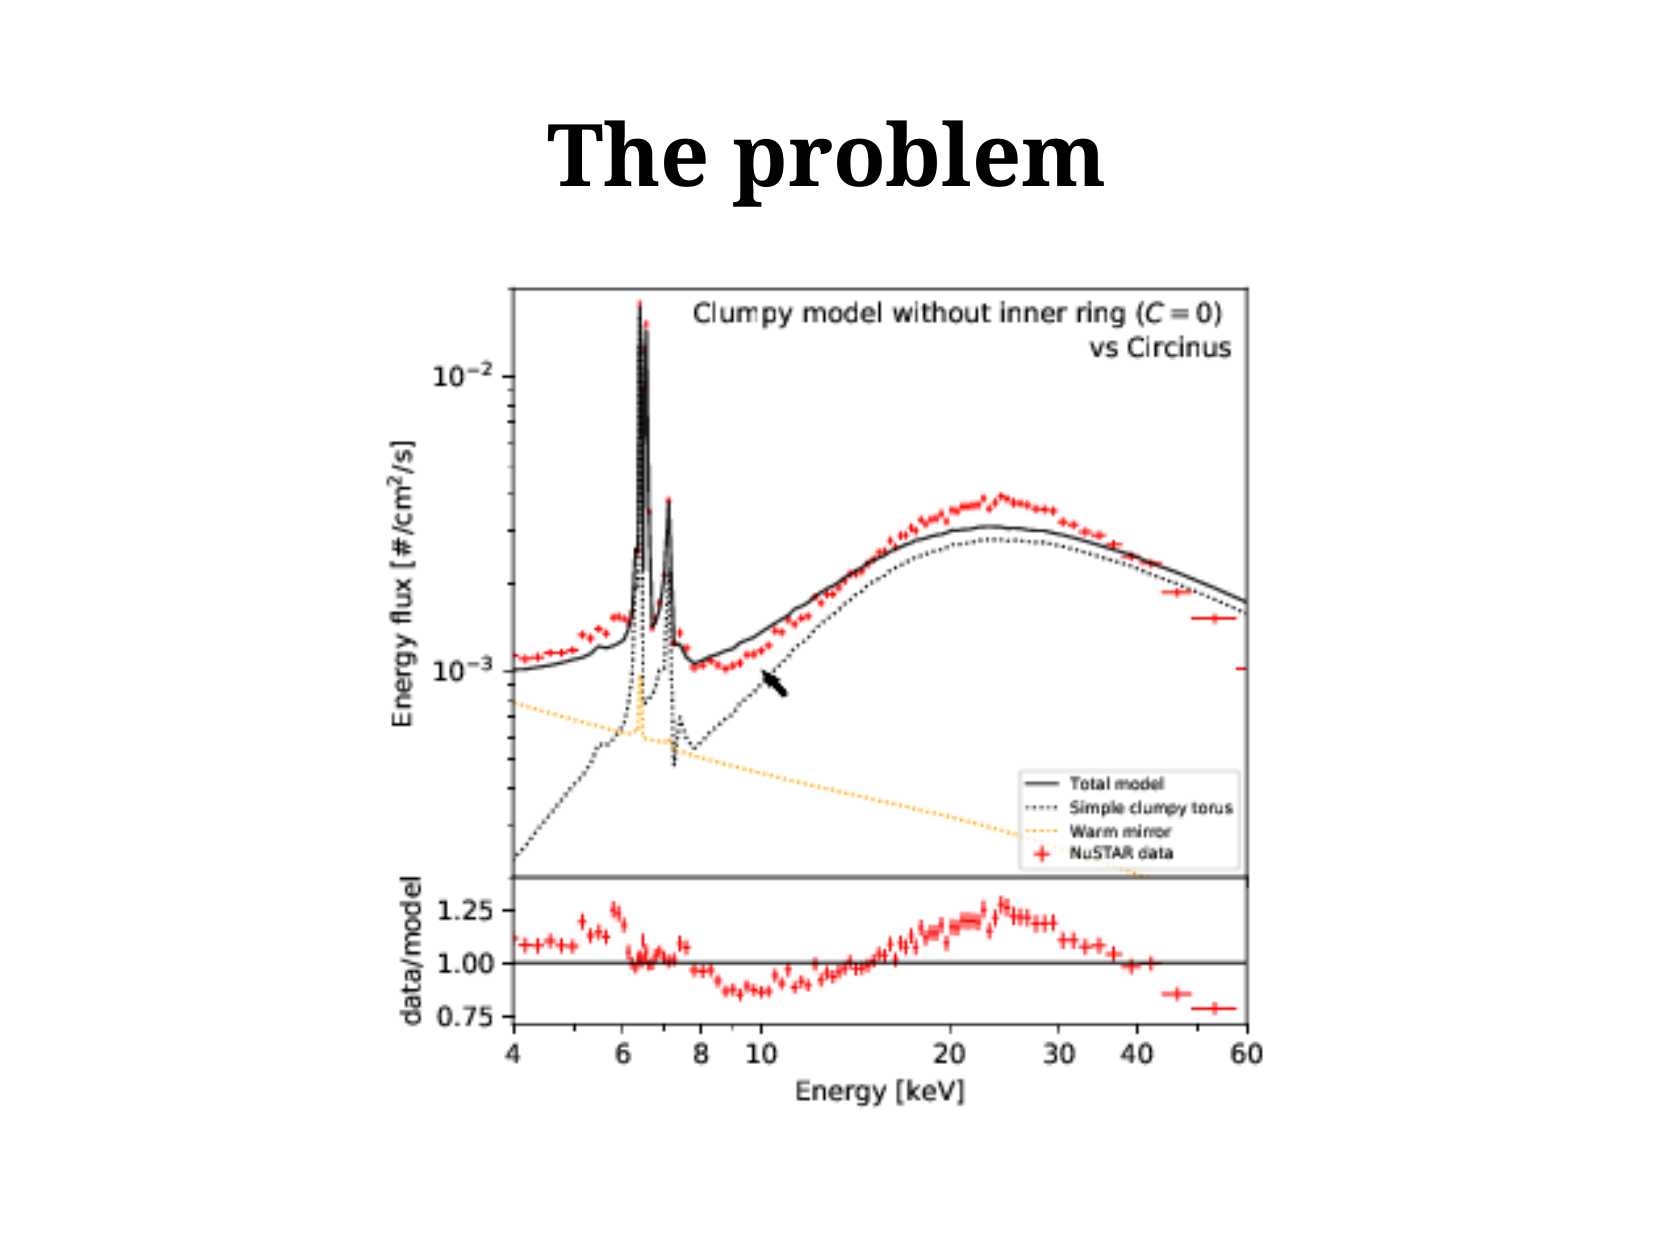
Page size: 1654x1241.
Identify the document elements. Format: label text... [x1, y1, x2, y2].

picture [369, 262, 1284, 1125]
title The problem [82, 49, 1571, 257]
